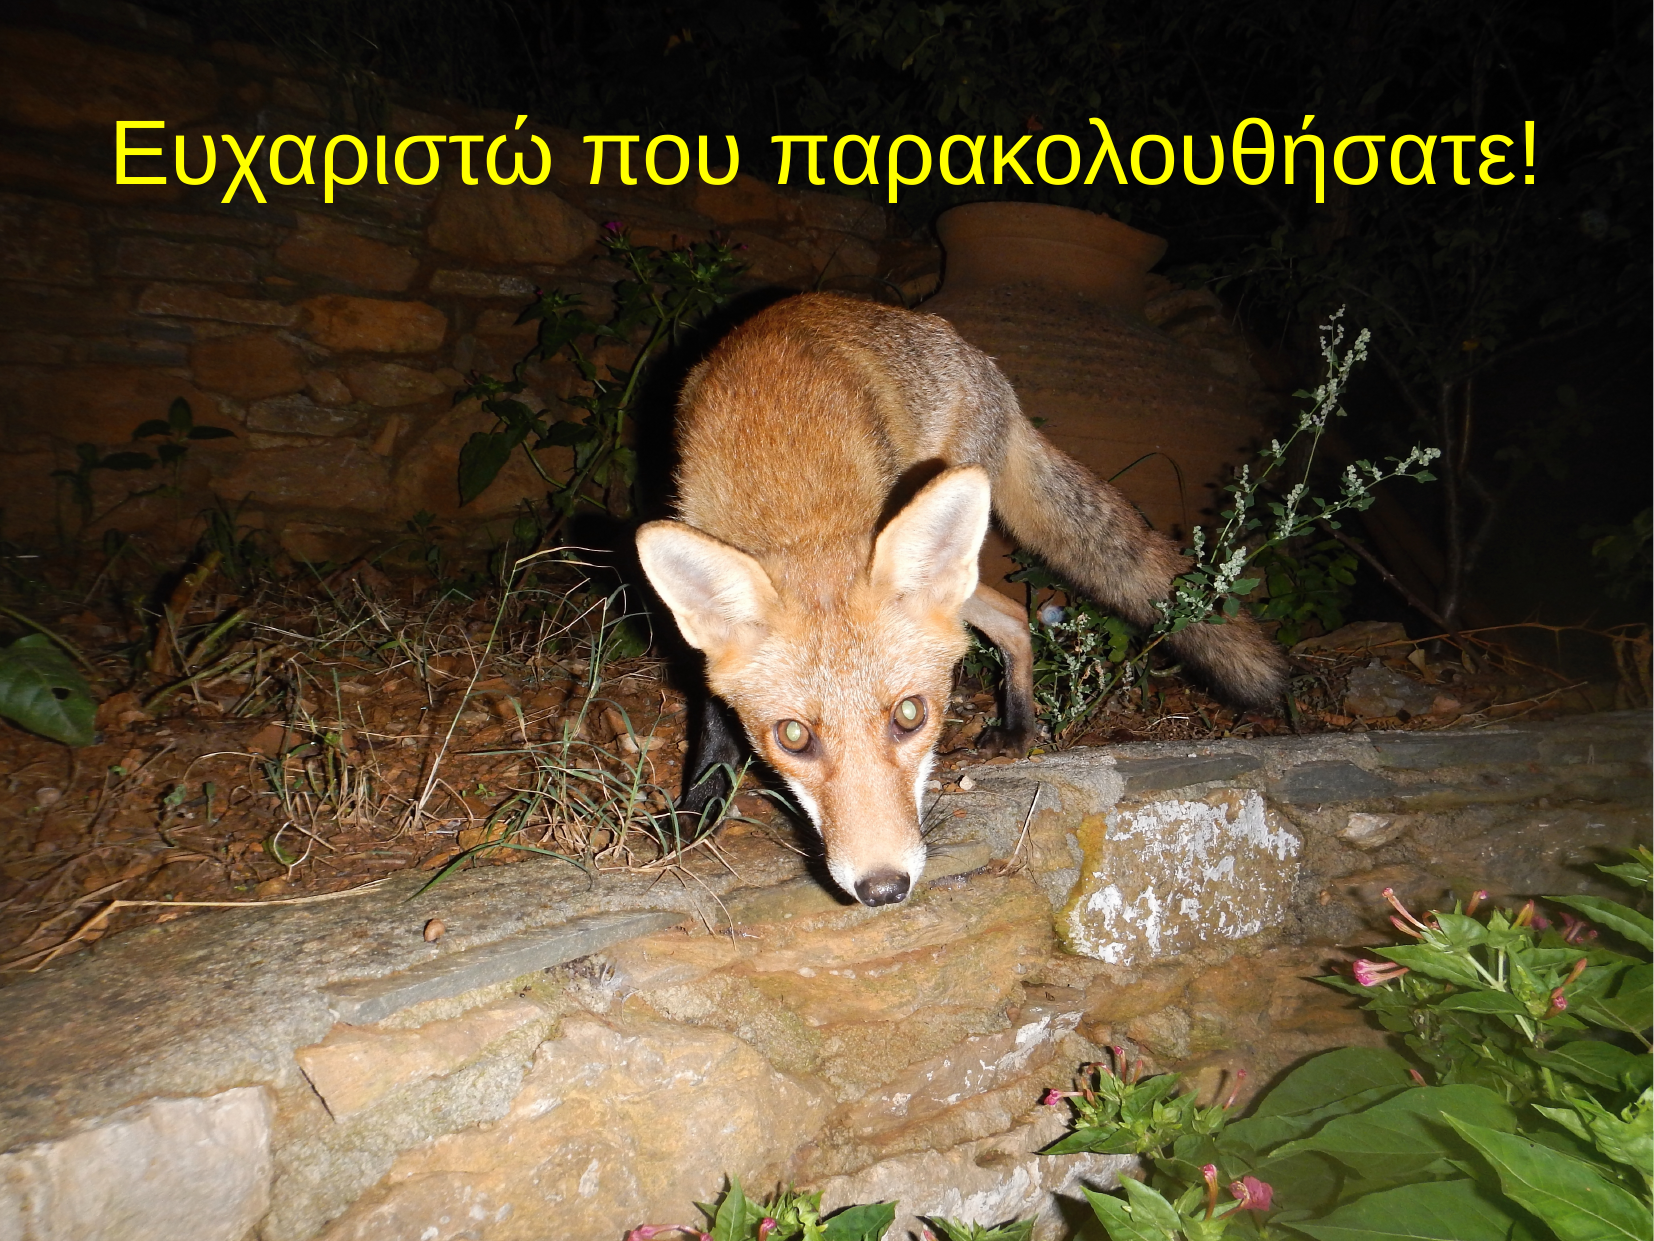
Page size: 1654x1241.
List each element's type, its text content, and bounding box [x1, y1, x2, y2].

picture [0, 0, 1654, 1241]
title Ευχαριστώ που παρακολουθήσατε! [82, 49, 1571, 257]
